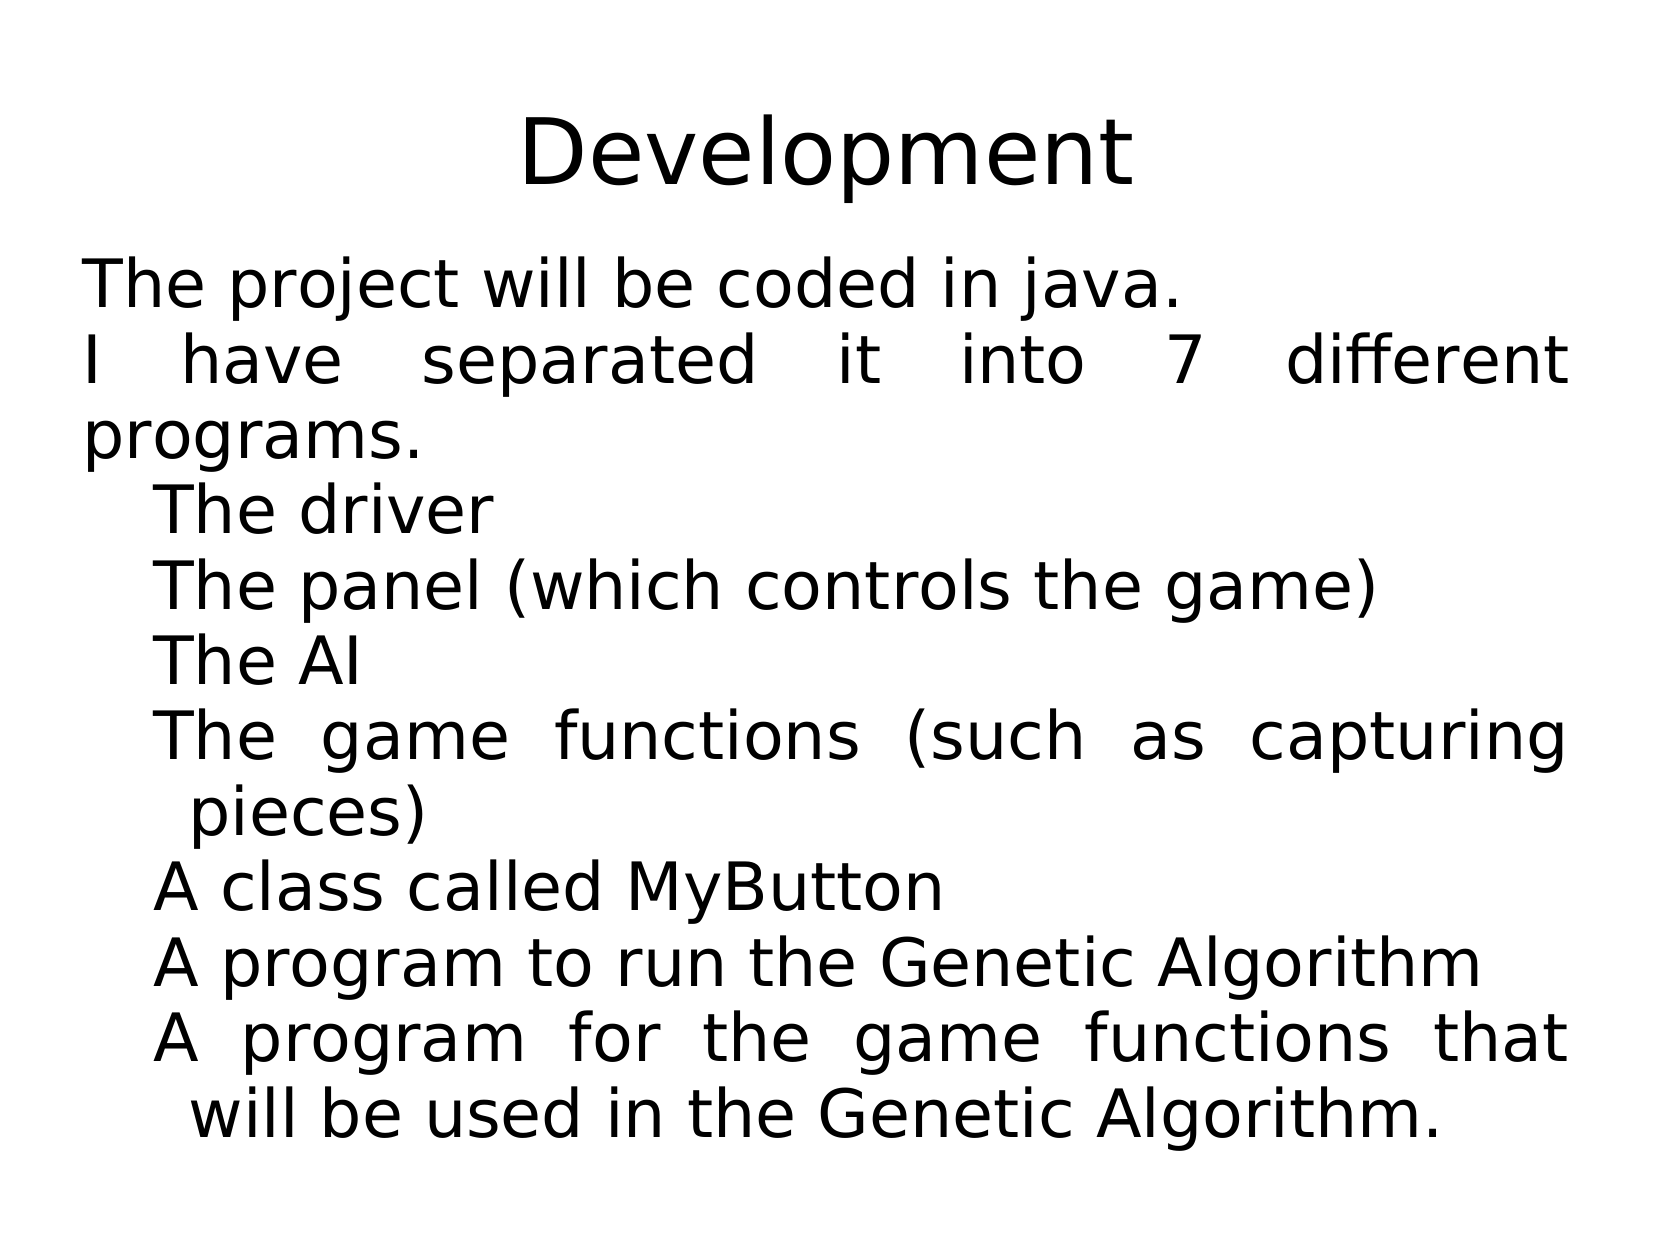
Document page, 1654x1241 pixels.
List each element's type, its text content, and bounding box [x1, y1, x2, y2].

title Development [82, 49, 1571, 245]
subtitle The project will be coded in java. I have separated it into 7 different programs. The driver The panel (which controls the game) The AI The game functions (such as capturing pieces) A class called MyButton A program to run the Genetic Algorithm A program for the game functions that will be used in the Genetic Algorithm. [82, 245, 1571, 1154]
